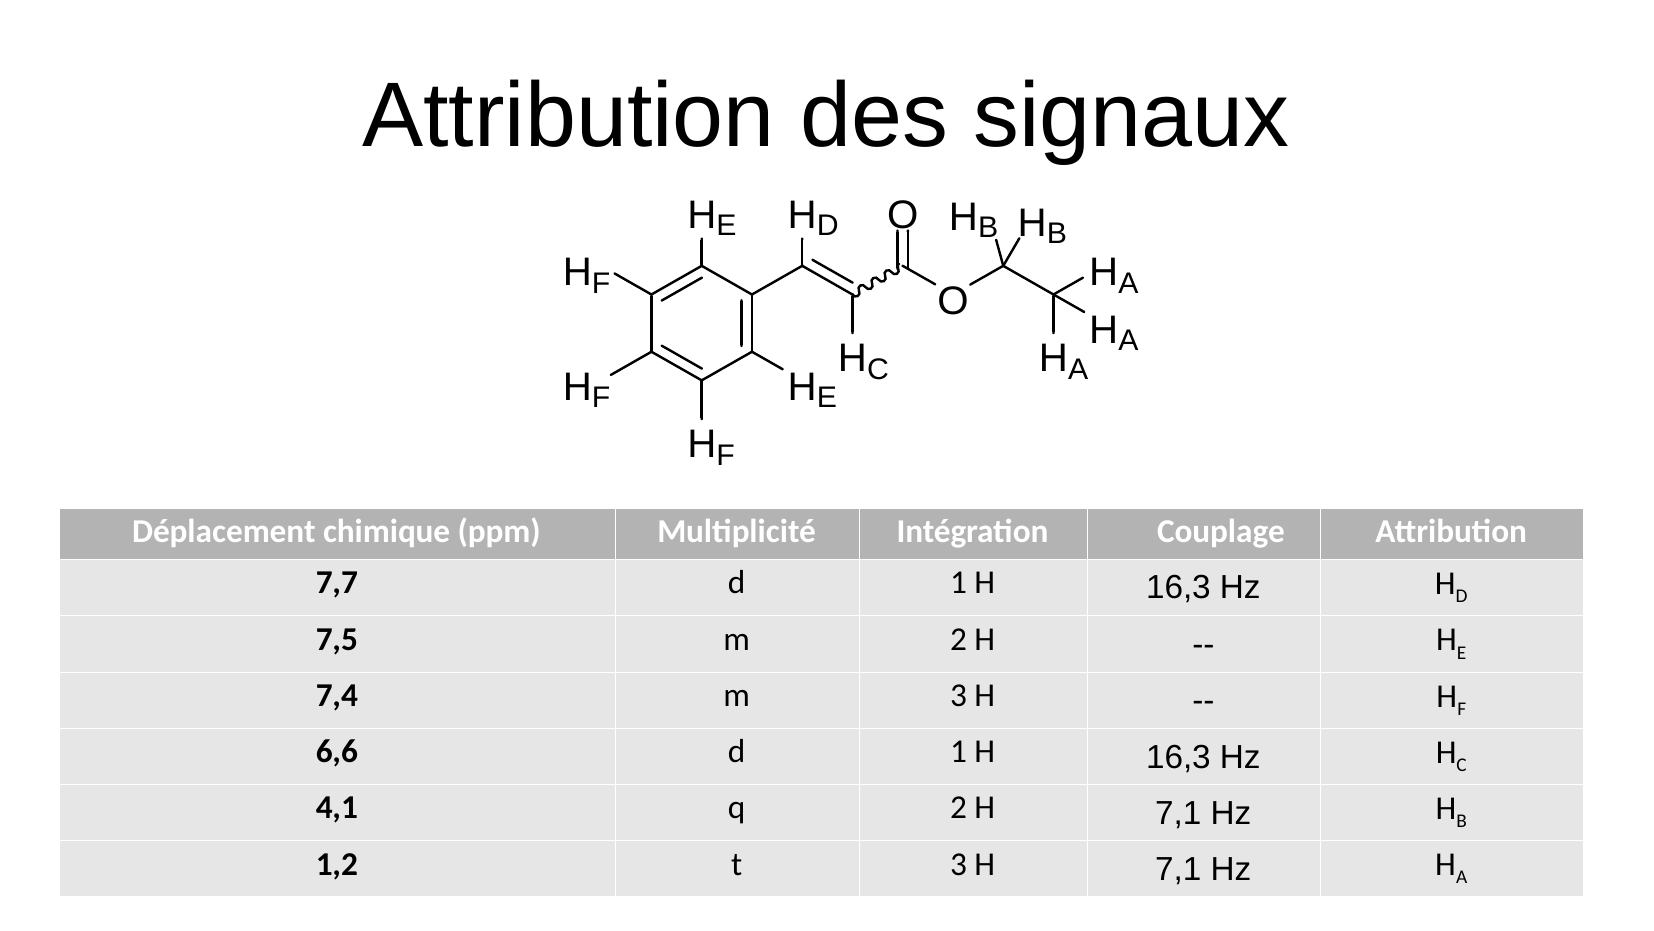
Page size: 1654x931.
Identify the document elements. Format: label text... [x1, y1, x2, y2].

table_cell 7,7 [60, 560, 615, 615]
table_cell 7,1 Hz [1088, 785, 1320, 840]
table_cell HA [1321, 841, 1583, 896]
table_cell 3 H [860, 673, 1087, 728]
table_cell HB [1321, 785, 1583, 840]
picture [555, 192, 1146, 481]
table_header Multiplicité [616, 509, 859, 559]
table_cell 2 H [860, 616, 1087, 672]
table_cell m [616, 673, 859, 728]
table_cell 7,1 Hz [1088, 841, 1320, 896]
table_header Intégration [860, 509, 1087, 559]
table_cell -- [1088, 673, 1320, 728]
table_cell 6,6 [60, 729, 615, 784]
table_cell HD [1321, 560, 1583, 615]
table_header Déplacement chimique (ppm) [60, 509, 615, 559]
table_cell 4,1 [60, 785, 615, 840]
table_cell 1 H [860, 560, 1087, 615]
table_cell d [616, 729, 859, 784]
table_cell q [616, 785, 859, 840]
table_cell m [616, 616, 859, 672]
table_cell 2 H [860, 785, 1087, 840]
table_cell t [616, 841, 859, 896]
table_cell 1,2 [60, 841, 615, 896]
table_cell 7,5 [60, 616, 615, 672]
table_header Attribution [1321, 509, 1583, 559]
table_header Couplage [1088, 509, 1320, 559]
table_cell 3 H [860, 841, 1087, 896]
table_cell 7,4 [60, 673, 615, 728]
table_cell 1 H [860, 729, 1087, 784]
table_cell 16,3 Hz [1088, 729, 1320, 784]
table_cell d [616, 560, 859, 615]
table_cell 16,3 Hz [1088, 560, 1320, 615]
table_cell -- [1088, 616, 1320, 672]
table_cell HE [1321, 616, 1583, 672]
title Attribution des signaux [82, 37, 1571, 193]
table_cell HC [1321, 729, 1583, 784]
table_cell HF [1321, 673, 1583, 728]
